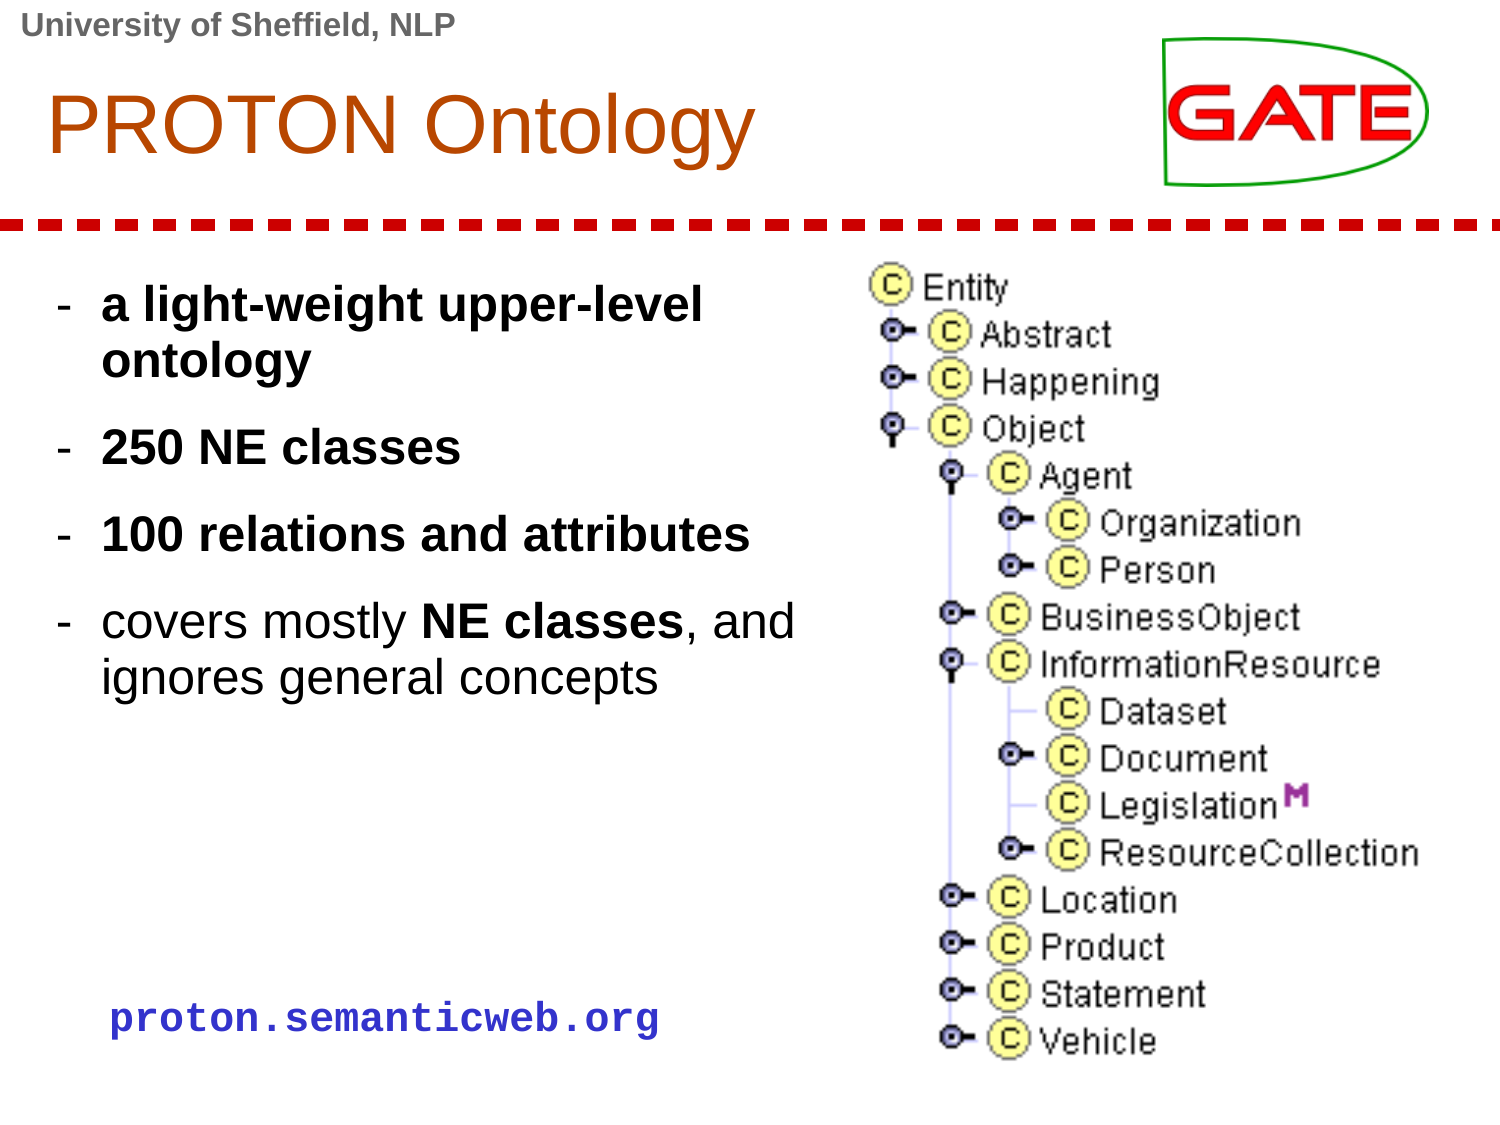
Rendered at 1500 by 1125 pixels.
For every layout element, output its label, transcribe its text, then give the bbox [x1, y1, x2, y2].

text_box proton.semanticweb.org [94, 981, 867, 1048]
list a light-weight upper-level ontology 250 NE classes 100 relations and attributes covers mostly NE classes, and ignores general concepts [41, 268, 821, 1073]
picture [867, 260, 1436, 1064]
title PROTON Ontology [31, 44, 1260, 206]
picture [1162, 37, 1429, 187]
